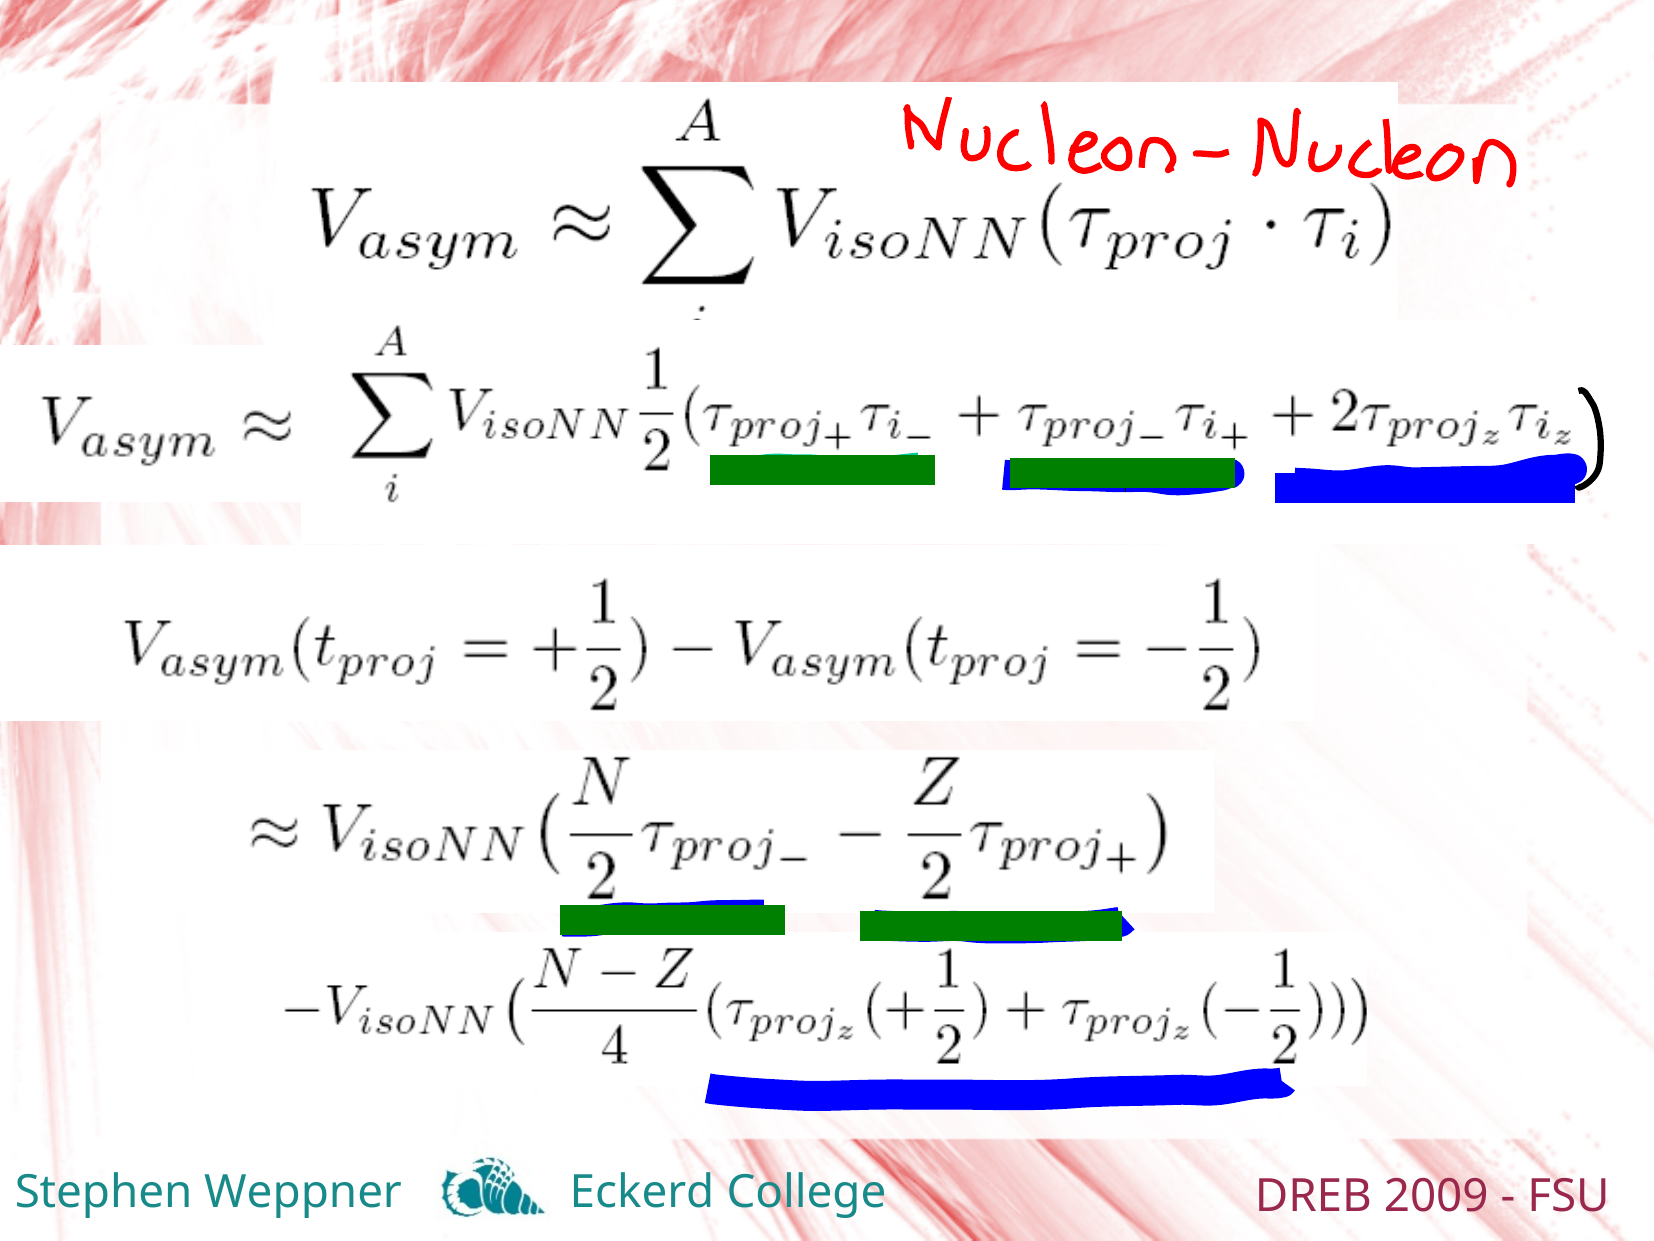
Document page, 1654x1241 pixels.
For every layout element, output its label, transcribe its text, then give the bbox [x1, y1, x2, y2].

text_box Stephen Weppner Eckerd College [0, 1147, 889, 1225]
picture [0, 0, 1654, 1241]
text_box DREB 2009 - FSU [1240, 1151, 1644, 1228]
